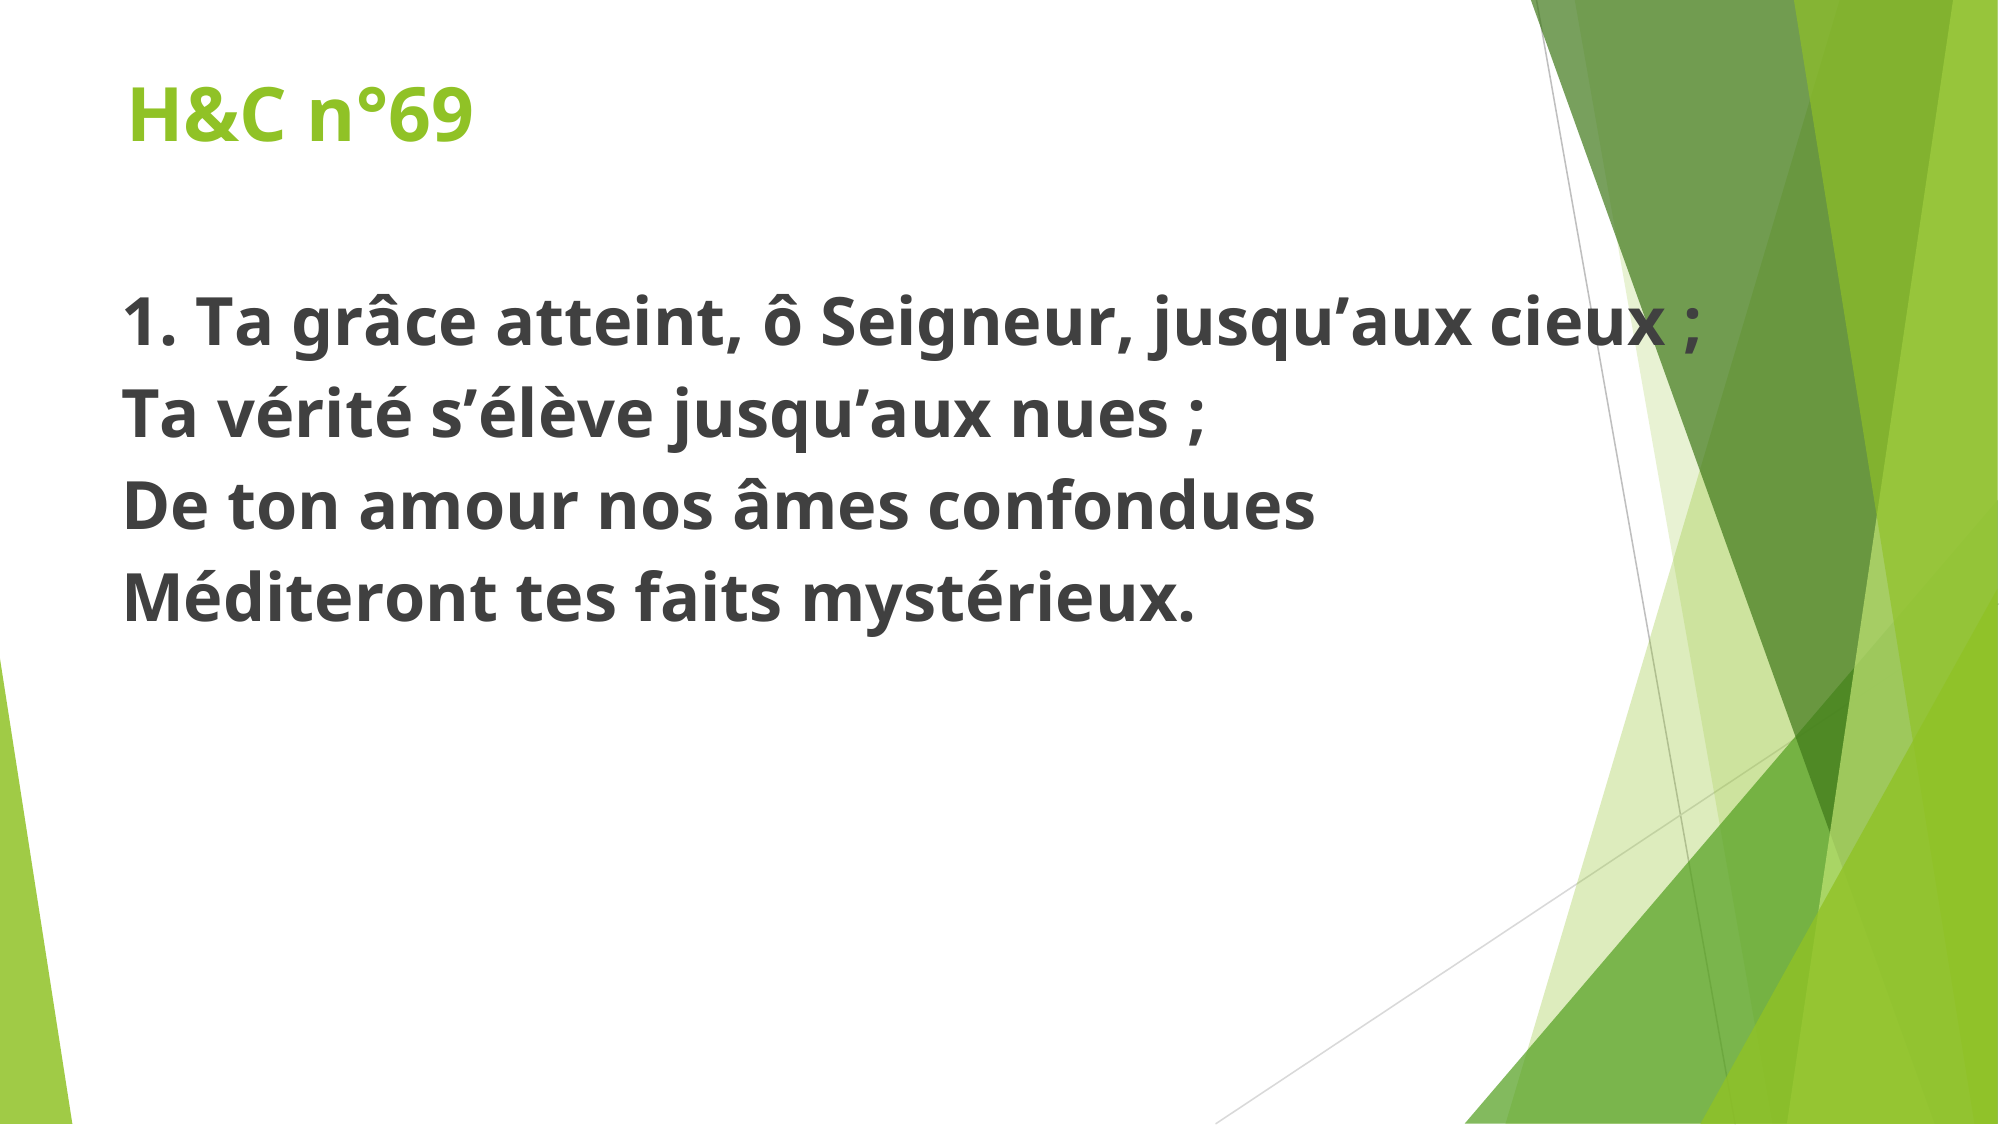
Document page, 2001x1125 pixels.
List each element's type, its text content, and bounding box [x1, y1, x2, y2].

text_box 1. Ta grâce atteint, ô Seigneur, jusqu’aux cieux ; Ta vérité s’élève jusqu’aux nues ; De ton amour nos âmes confondues Méditeront tes faits mystérieux. [106, 271, 1973, 1037]
text_box H&C n°69 [111, 59, 1522, 166]
